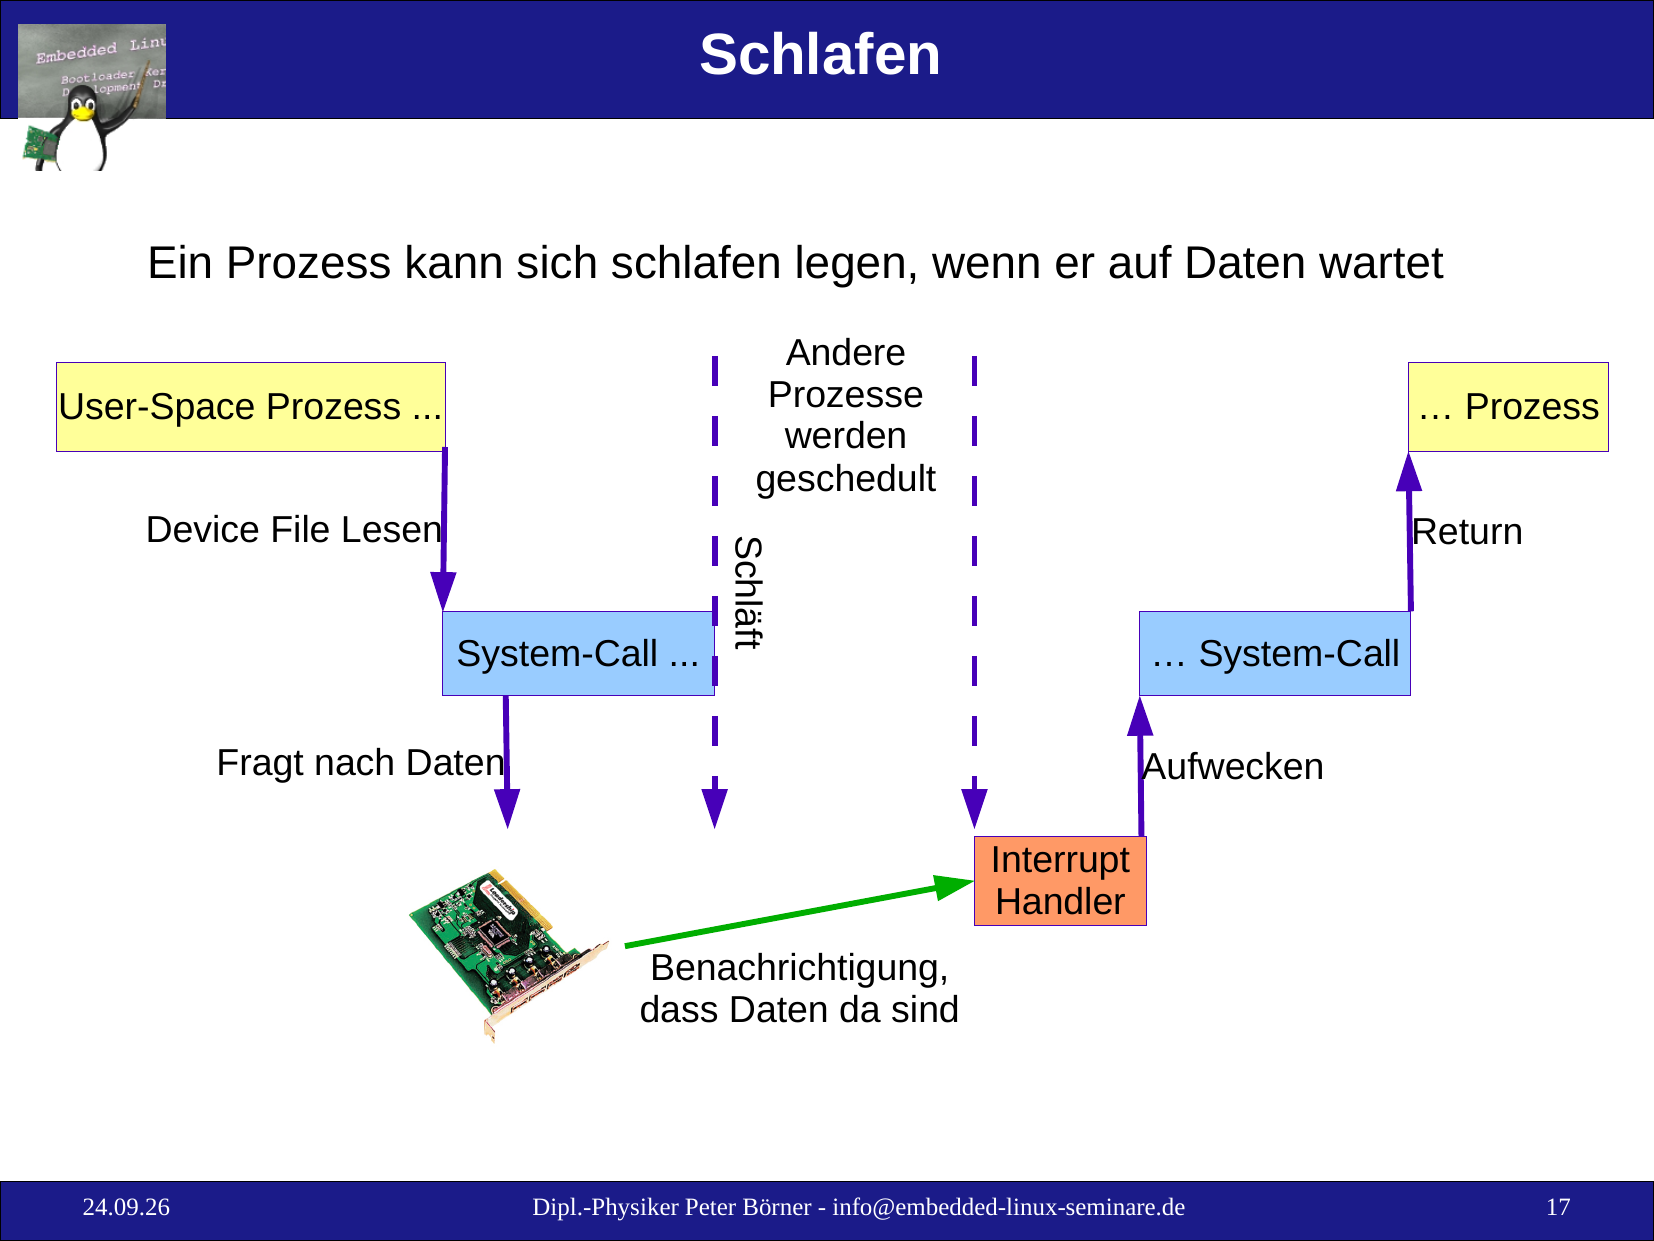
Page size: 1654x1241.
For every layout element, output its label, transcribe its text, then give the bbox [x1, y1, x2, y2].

text_box … System-Call [1139, 611, 1411, 696]
title Schlafen [76, 19, 1565, 89]
picture [390, 828, 625, 1064]
text_box User-Space Prozess ... [56, 362, 446, 452]
picture [18, 24, 166, 171]
text_box Interrupt Handler [974, 836, 1147, 926]
text_box Ein Prozess kann sich schlafen legen, wenn er auf Daten wartet [132, 230, 1463, 297]
text_box System-Call ... [442, 611, 715, 696]
text_box … Prozess [1408, 362, 1609, 452]
text_box Andere Prozesse werden geschedult [728, 323, 964, 507]
